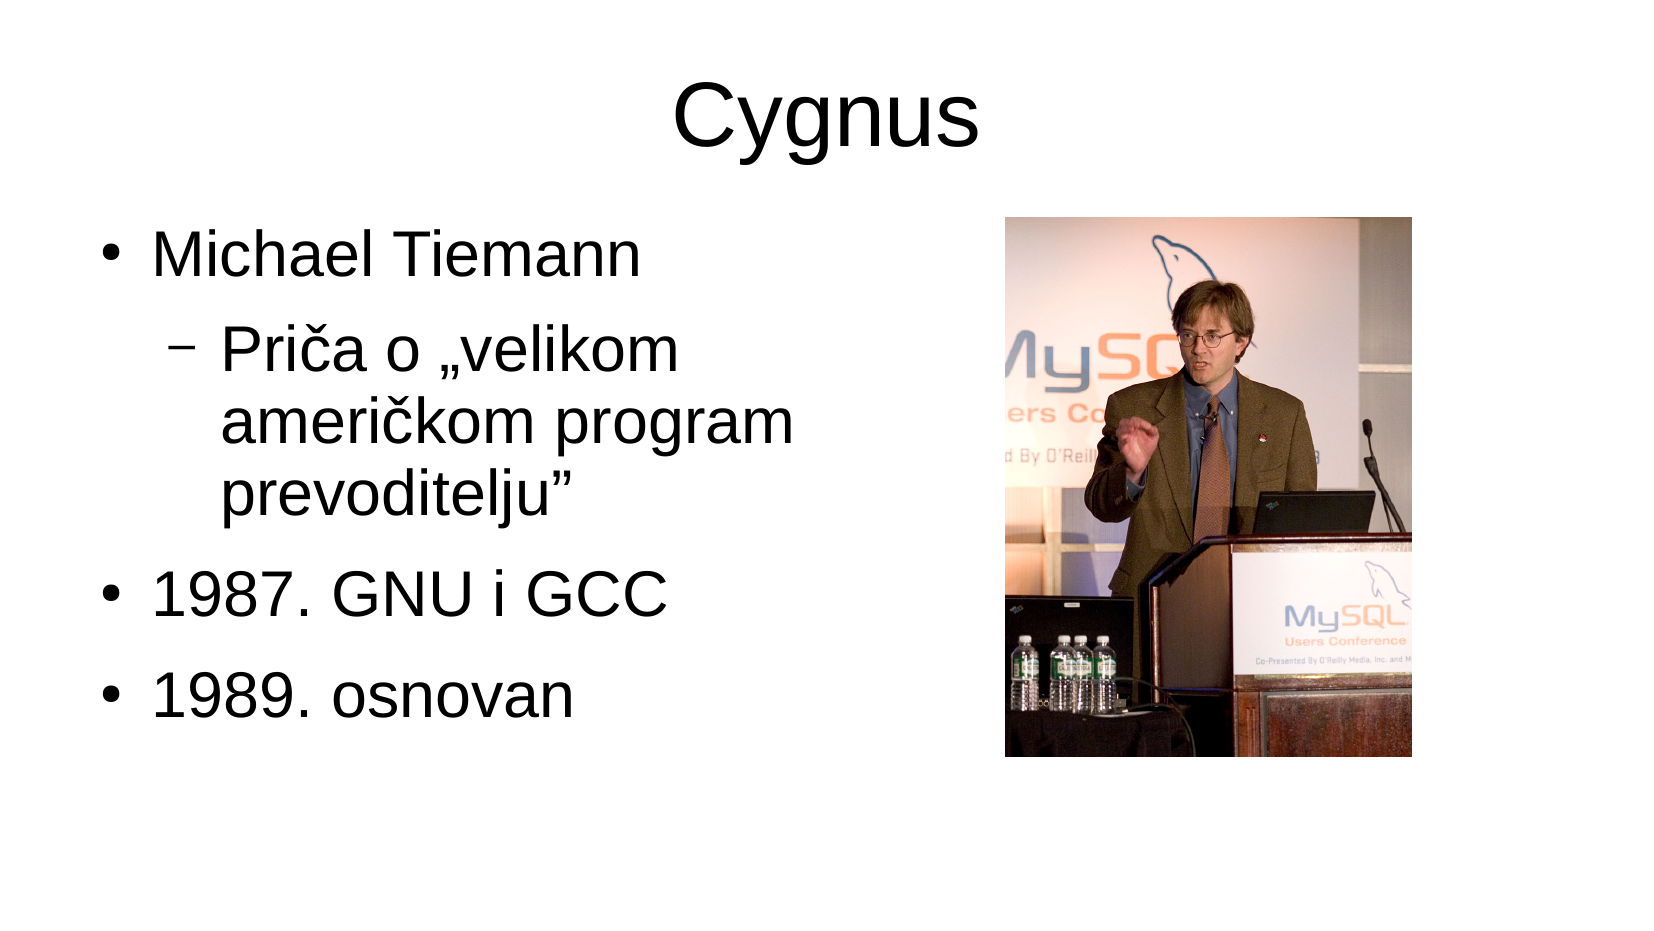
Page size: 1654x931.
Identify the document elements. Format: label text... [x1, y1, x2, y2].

list Michael Tiemann Priča o „velikom američkom program prevoditelju” 1987. GNU i GCC 1989. osnovan [82, 217, 809, 758]
picture [1005, 217, 1412, 758]
title Cygnus [82, 37, 1571, 193]
